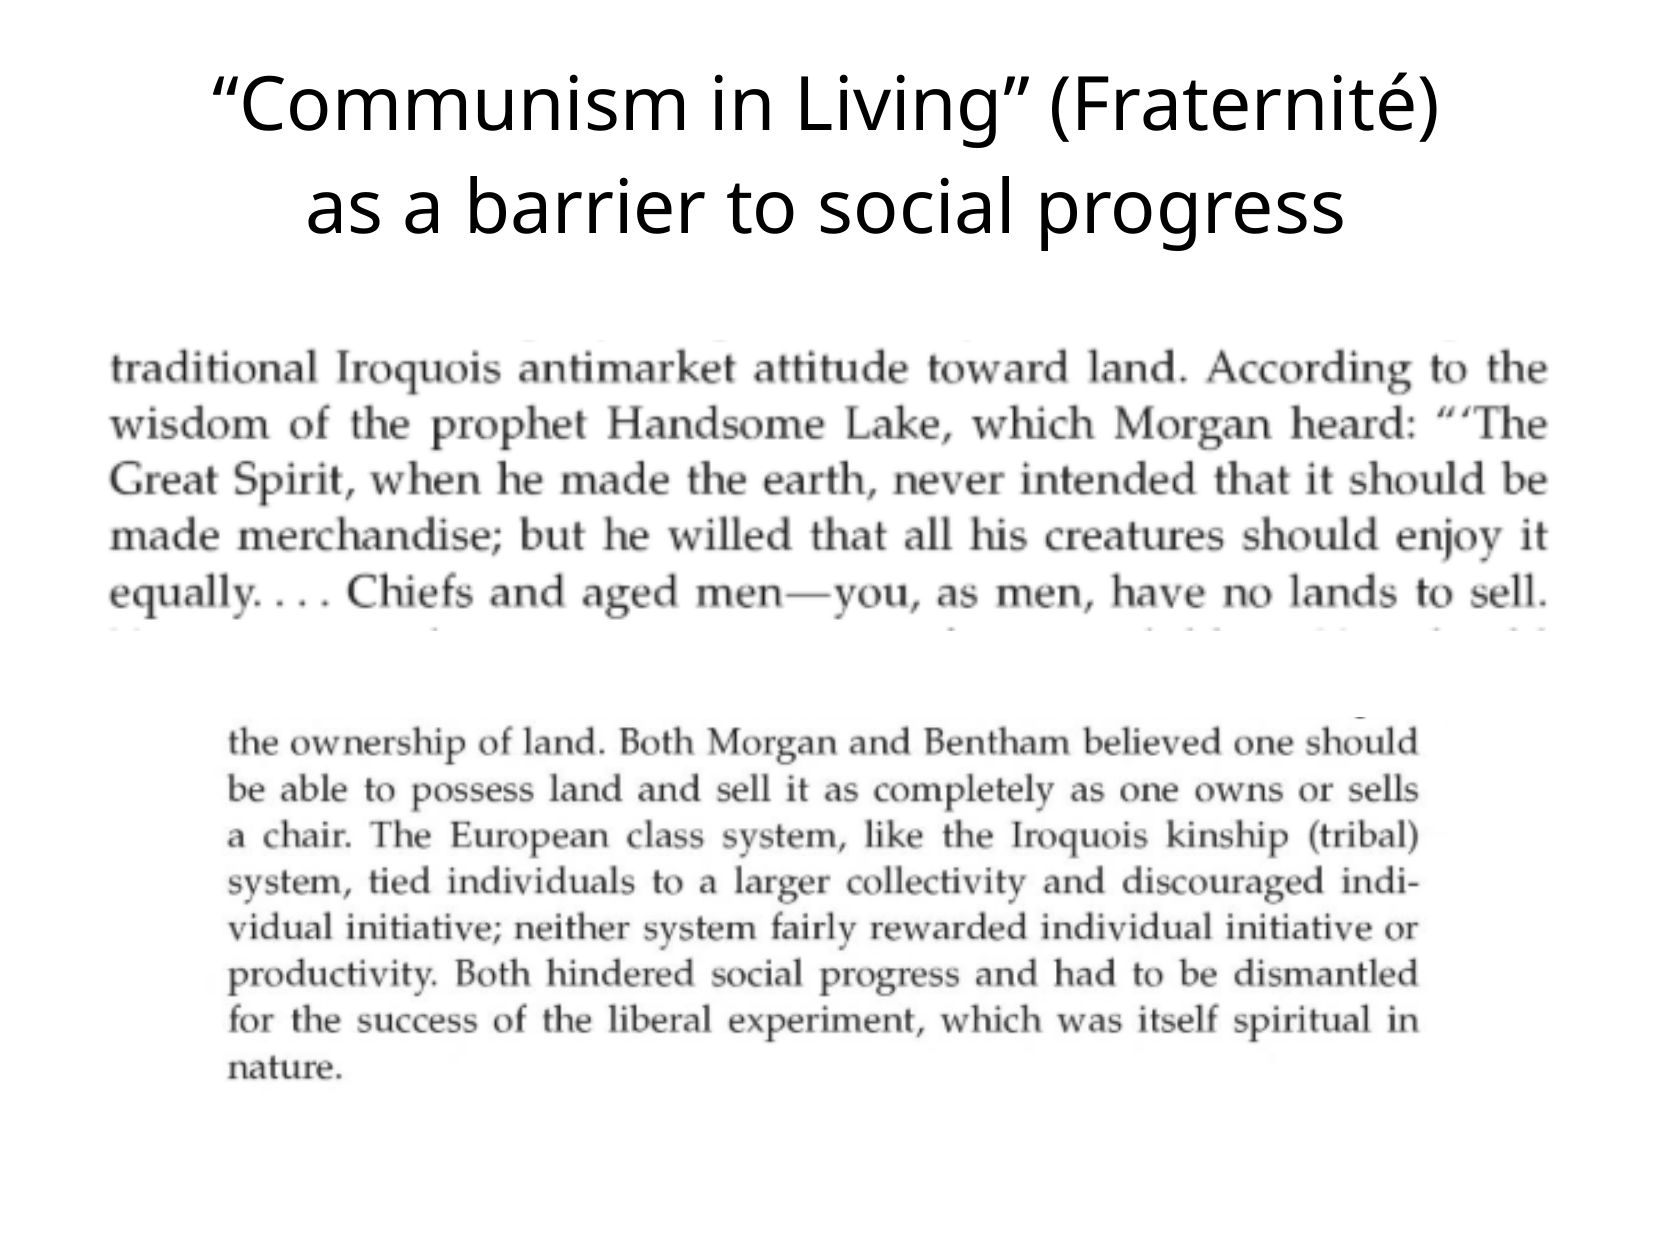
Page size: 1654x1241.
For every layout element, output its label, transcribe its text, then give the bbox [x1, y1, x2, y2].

picture [205, 717, 1448, 1109]
title “Communism in Living” (Fraternité) as a barrier to social progress [82, 41, 1571, 265]
picture [82, 340, 1571, 631]
